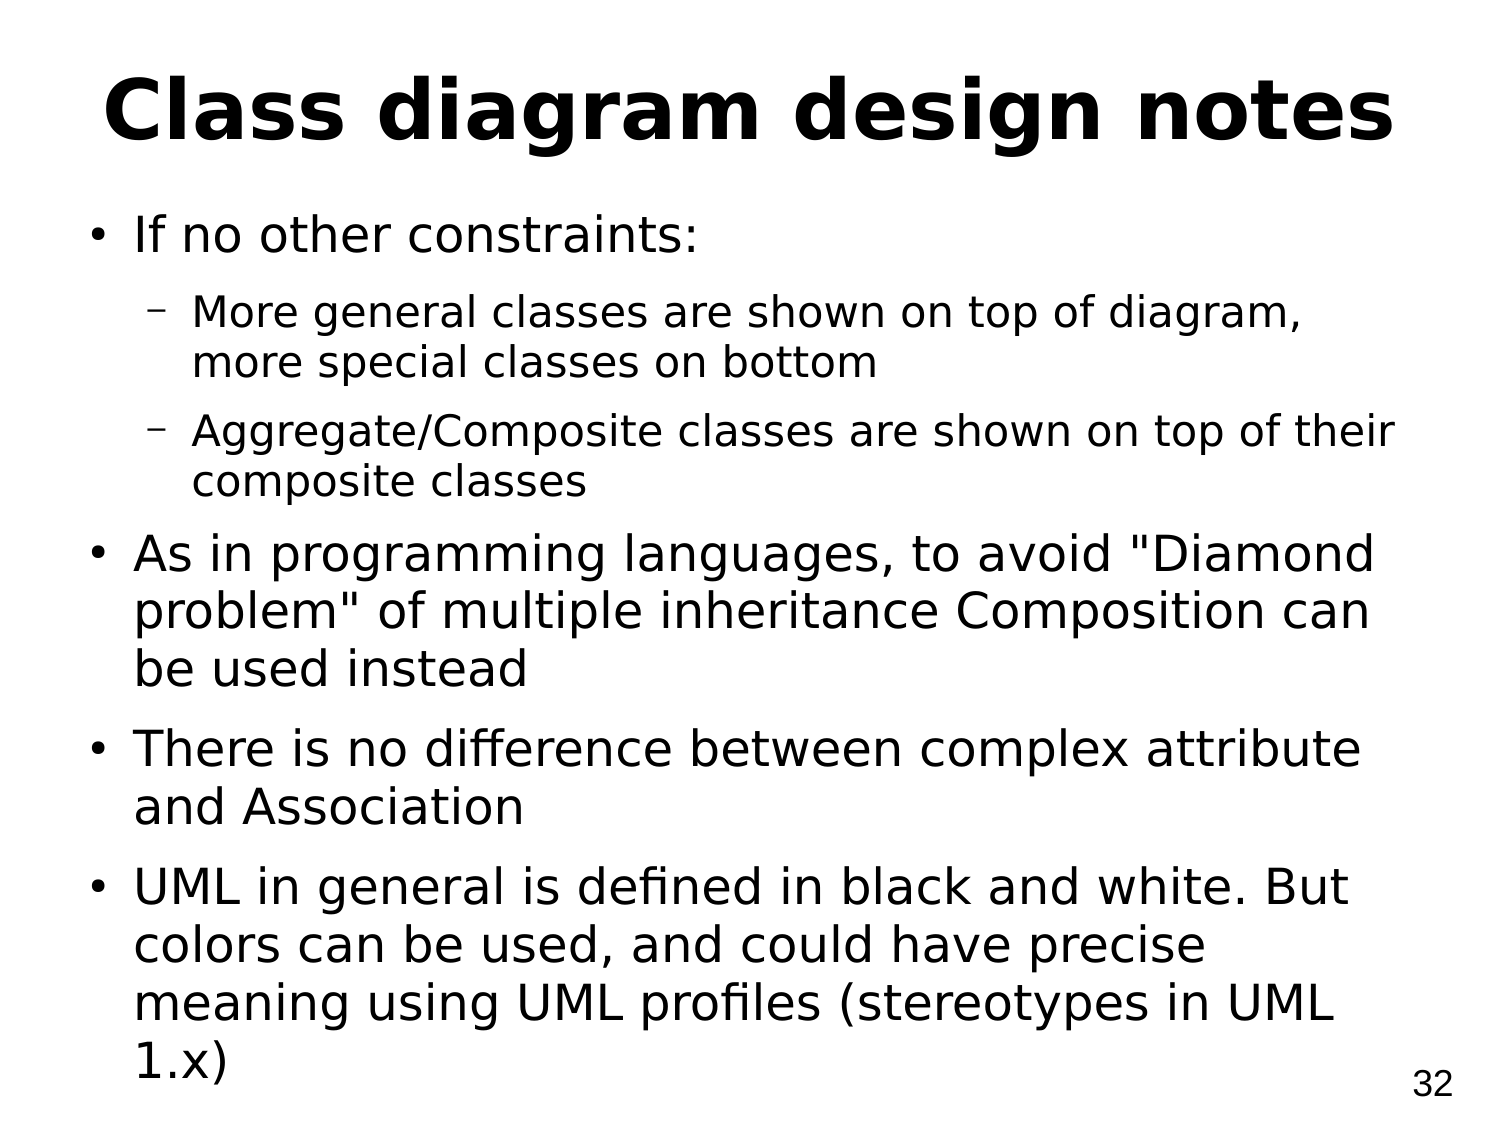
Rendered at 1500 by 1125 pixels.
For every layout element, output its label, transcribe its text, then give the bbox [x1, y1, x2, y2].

title Class diagram design notes [75, 44, 1425, 177]
list If no other constraints: More general classes are shown on top of diagram, more special classes on bottom Aggregate/Composite classes are shown on top of their composite classes As in programming languages, to avoid "Diamond problem" of multiple inheritance Composition can be used instead There is no difference between complex attribute and Association UML in general is defined in black and white. But colors can be used, and could have precise meaning using UML profiles (stereotypes in UML 1.x) [75, 206, 1425, 1093]
